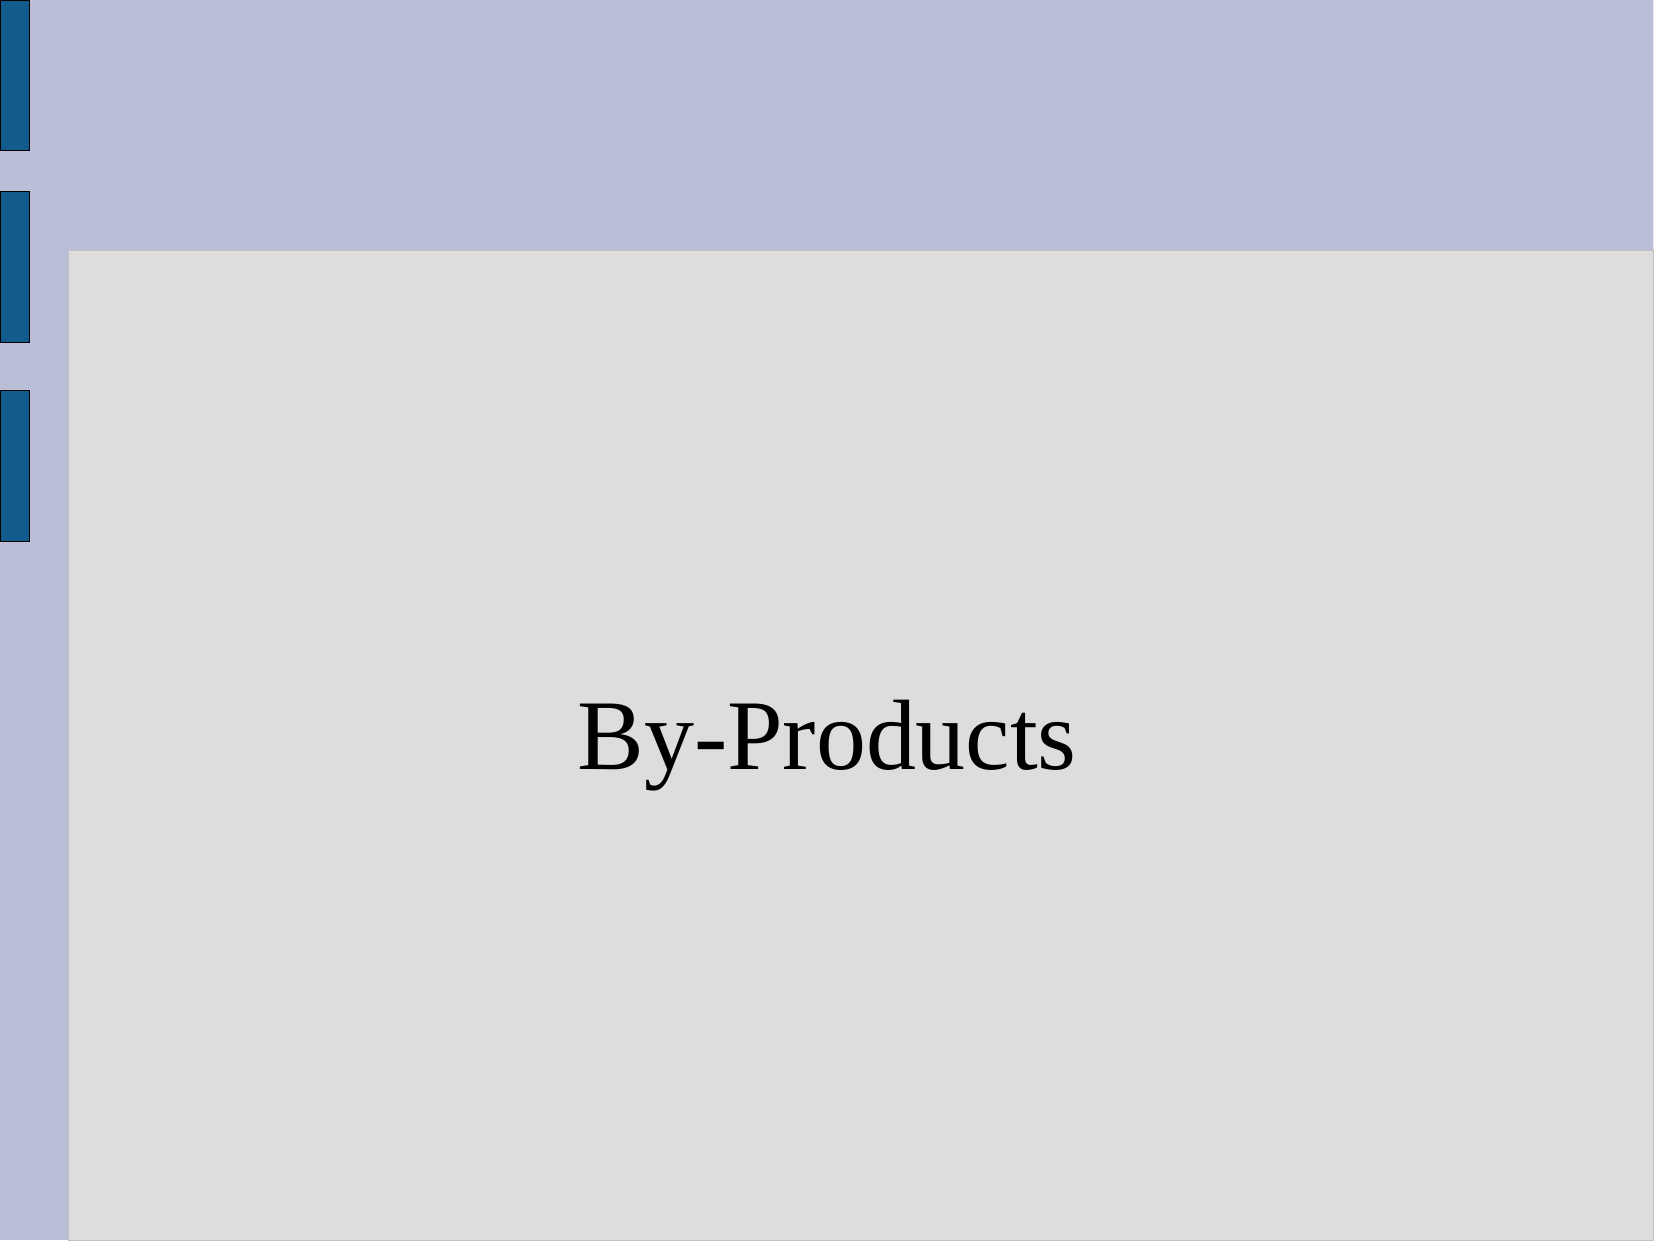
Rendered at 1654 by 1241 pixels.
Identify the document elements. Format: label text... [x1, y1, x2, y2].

subtitle By-Products [121, 344, 1534, 1127]
